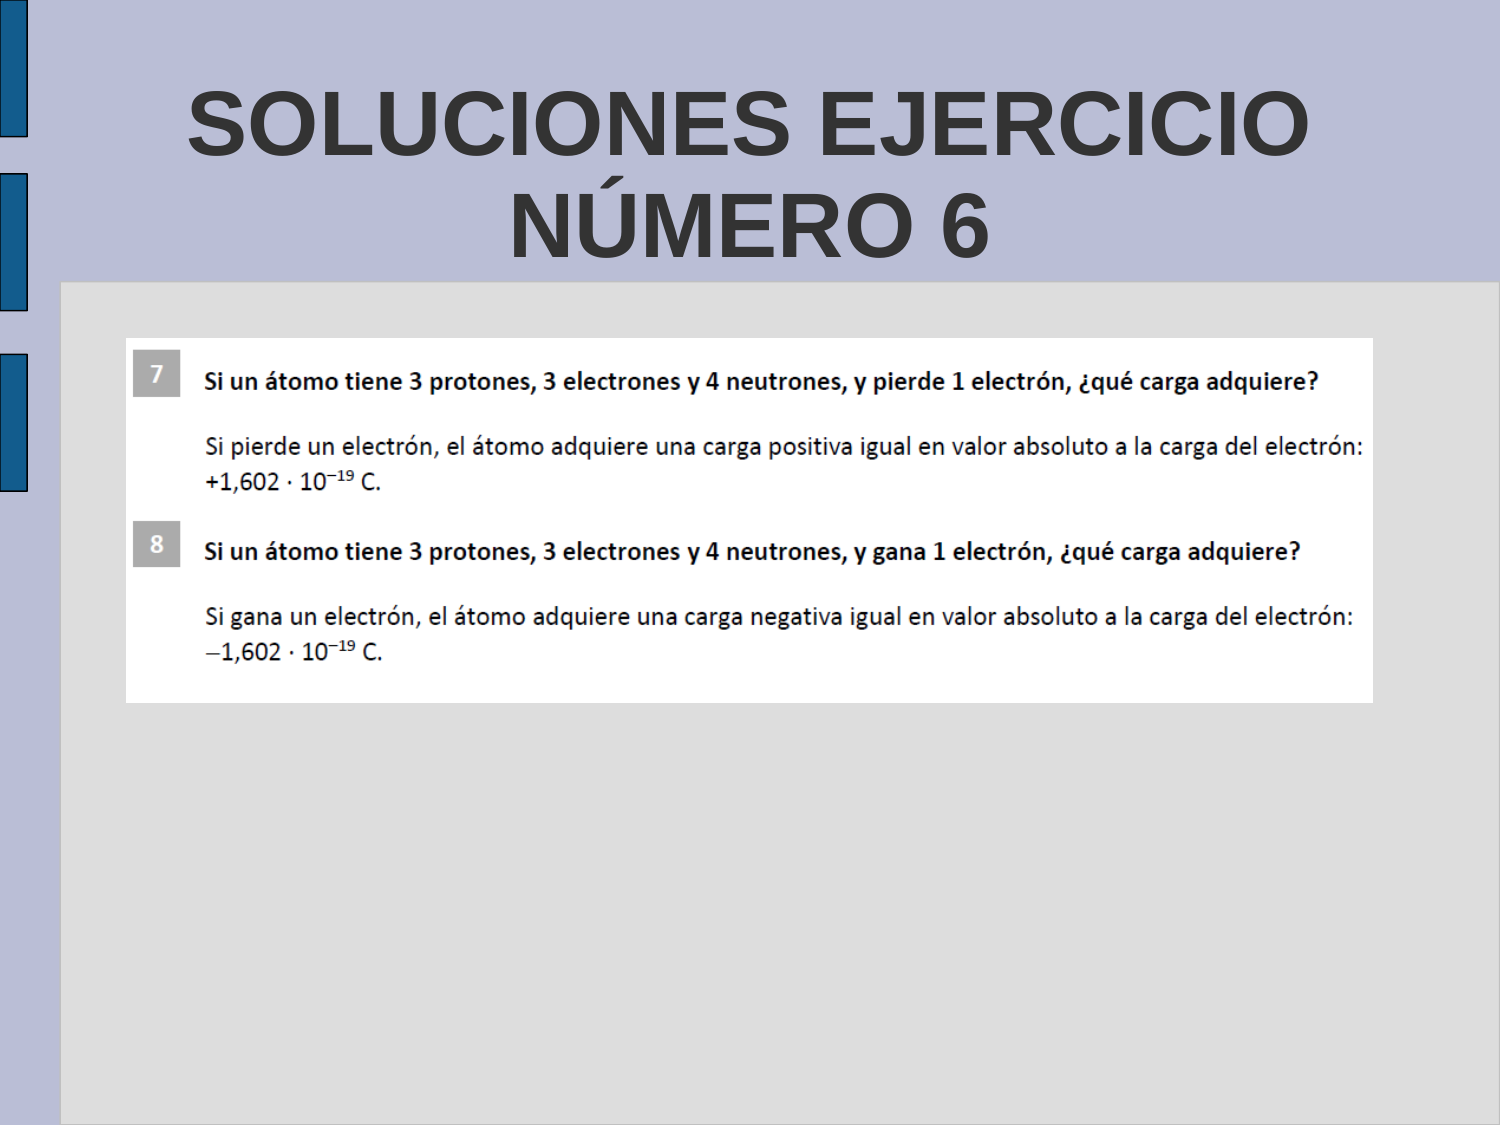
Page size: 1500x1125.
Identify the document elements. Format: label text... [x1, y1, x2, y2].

title SOLUCIONES EJERCICIO NÚMERO 6 [110, 73, 1391, 279]
picture [126, 338, 1373, 703]
